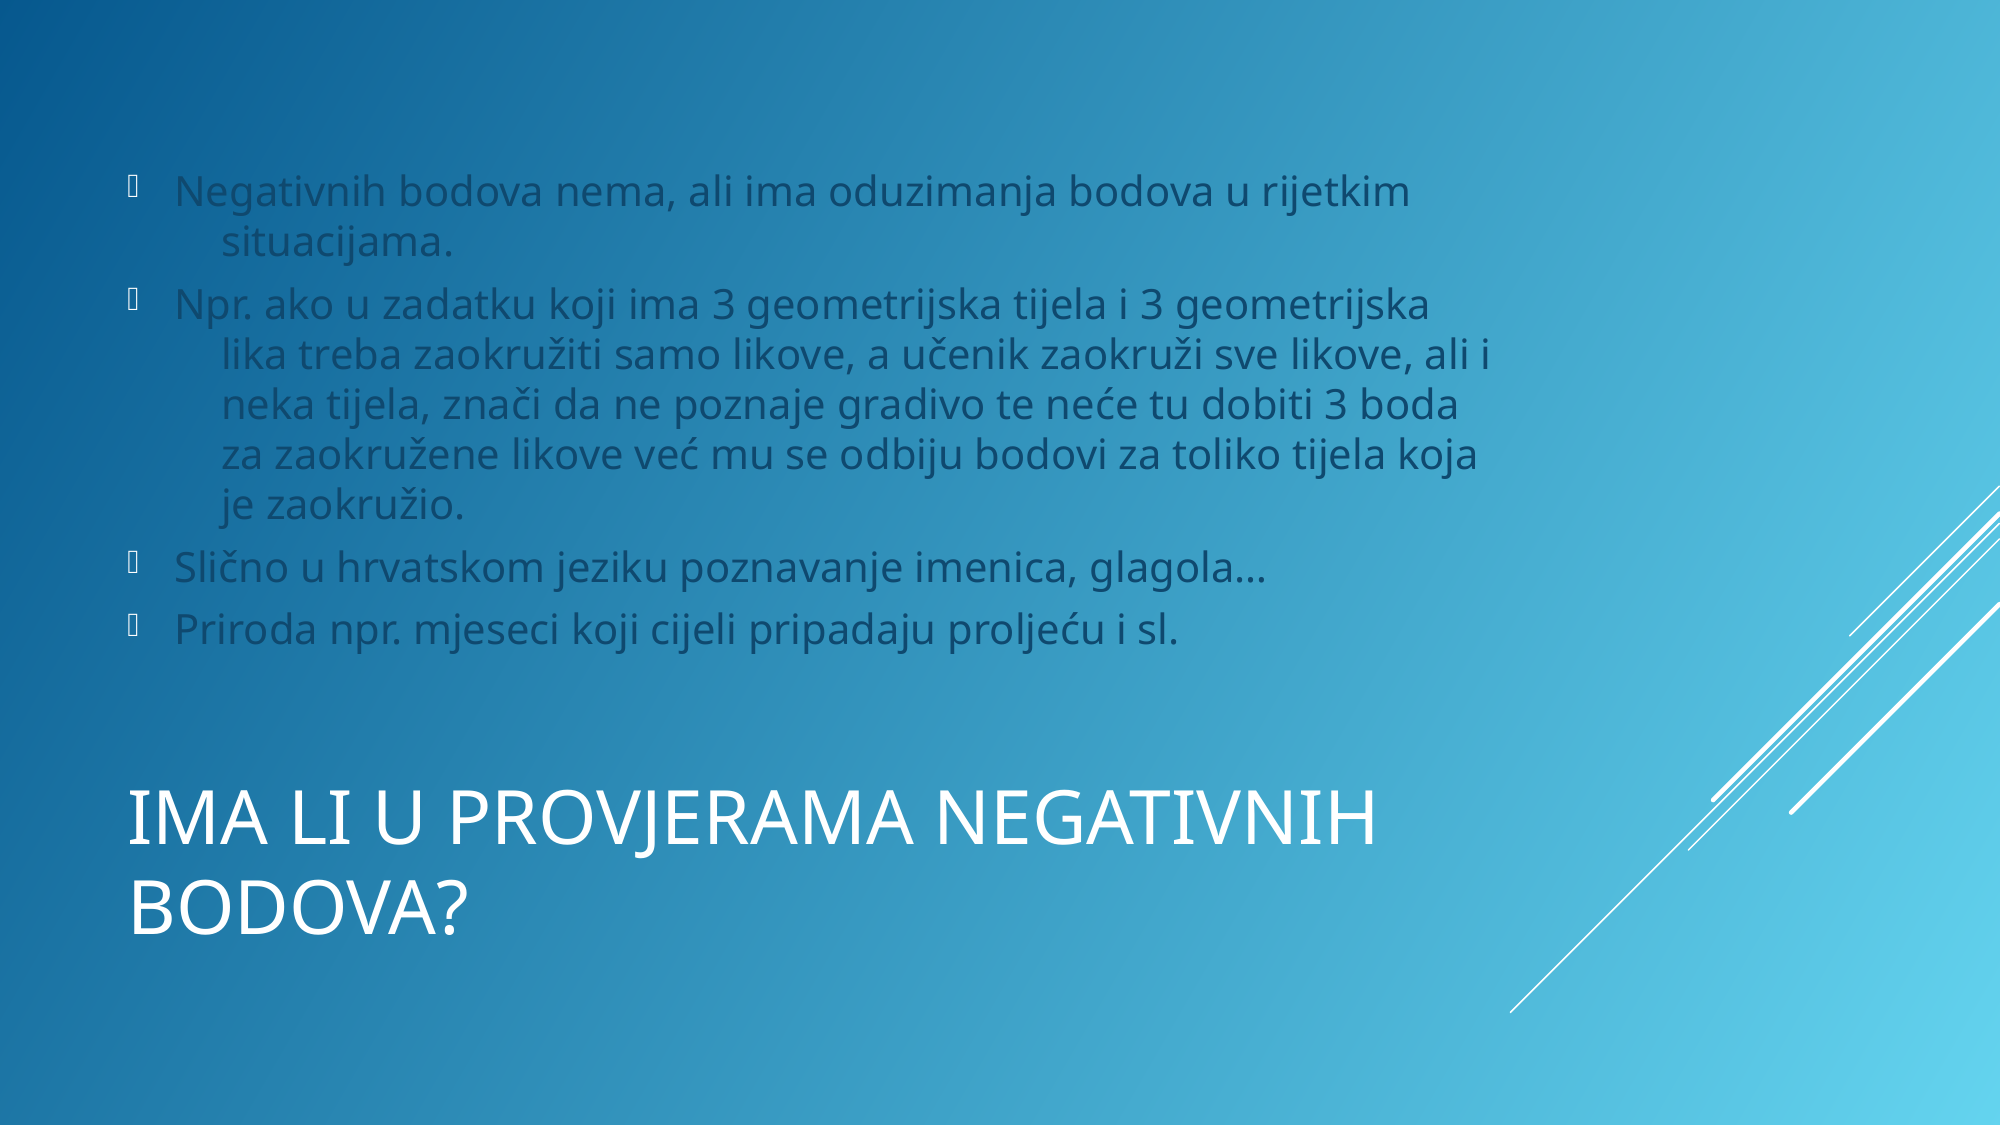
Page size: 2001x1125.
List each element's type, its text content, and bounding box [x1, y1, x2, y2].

list Negativnih bodova nema, ali ima oduzimanja bodova u rijetkim situacijama. Npr. ako u zadatku koji ima 3 geometrijska tijela i 3 geometrijska lika treba zaokružiti samo likove, a učenik zaokruži sve likove, ali i neka tijela, znači da ne poznaje gradivo te neće tu dobiti 3 boda za zaokružene likove već mu se odbiju bodovi za toliko tijela koja je zaokružio. Slično u hrvatskom jeziku poznavanje imenica, glagola… Priroda npr. mjeseci koji cijeli pripadaju proljeću i sl. [112, 112, 1513, 706]
title Ima li u provjerama negativnih bodova? [112, 736, 1513, 984]
